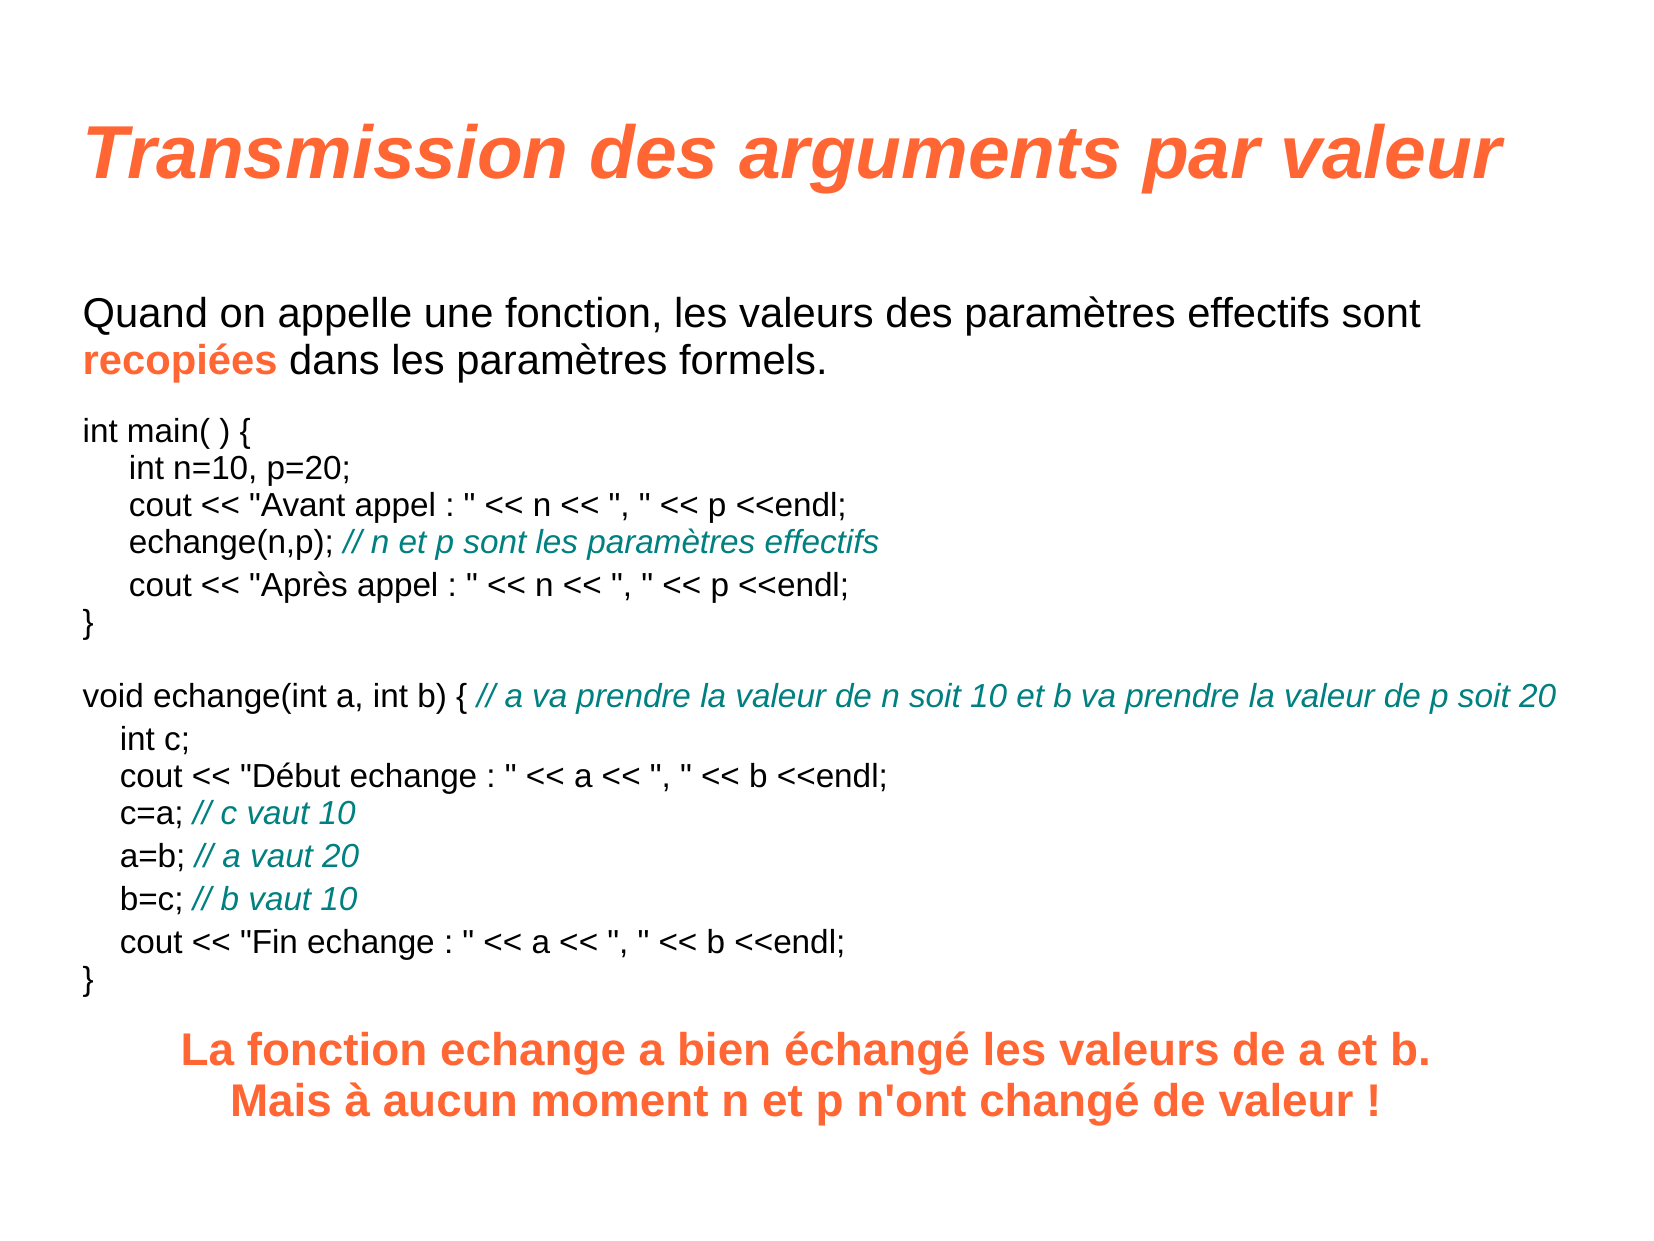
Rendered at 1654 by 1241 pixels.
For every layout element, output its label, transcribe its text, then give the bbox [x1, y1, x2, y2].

list Quand on appelle une fonction, les valeurs des paramètres effectifs sont recopiées dans les paramètres formels. int main( ) { int n=10, p=20; cout << "Avant appel : " << n << ", " << p <<endl; echange(n,p); // n et p sont les paramètres effectifs cout << "Après appel : " << n << ", " << p <<endl; } void echange(int a, int b) { // a va prendre la valeur de n soit 10 et b va prendre la valeur de p soit 20 int c; cout << "Début echange : " << a << ", " << b <<endl; c=a; // c vaut 10 a=b; // a vaut 20 b=c; // b vaut 10 cout << "Fin echange : " << a << ", " << b <<endl; } [82, 290, 1571, 1109]
text_box La fonction echange a bien échangé les valeurs de a et b. Mais à aucun moment n et p n'ont changé de valeur ! [141, 1015, 1471, 1136]
title Transmission des arguments par valeur [82, 49, 1571, 257]
